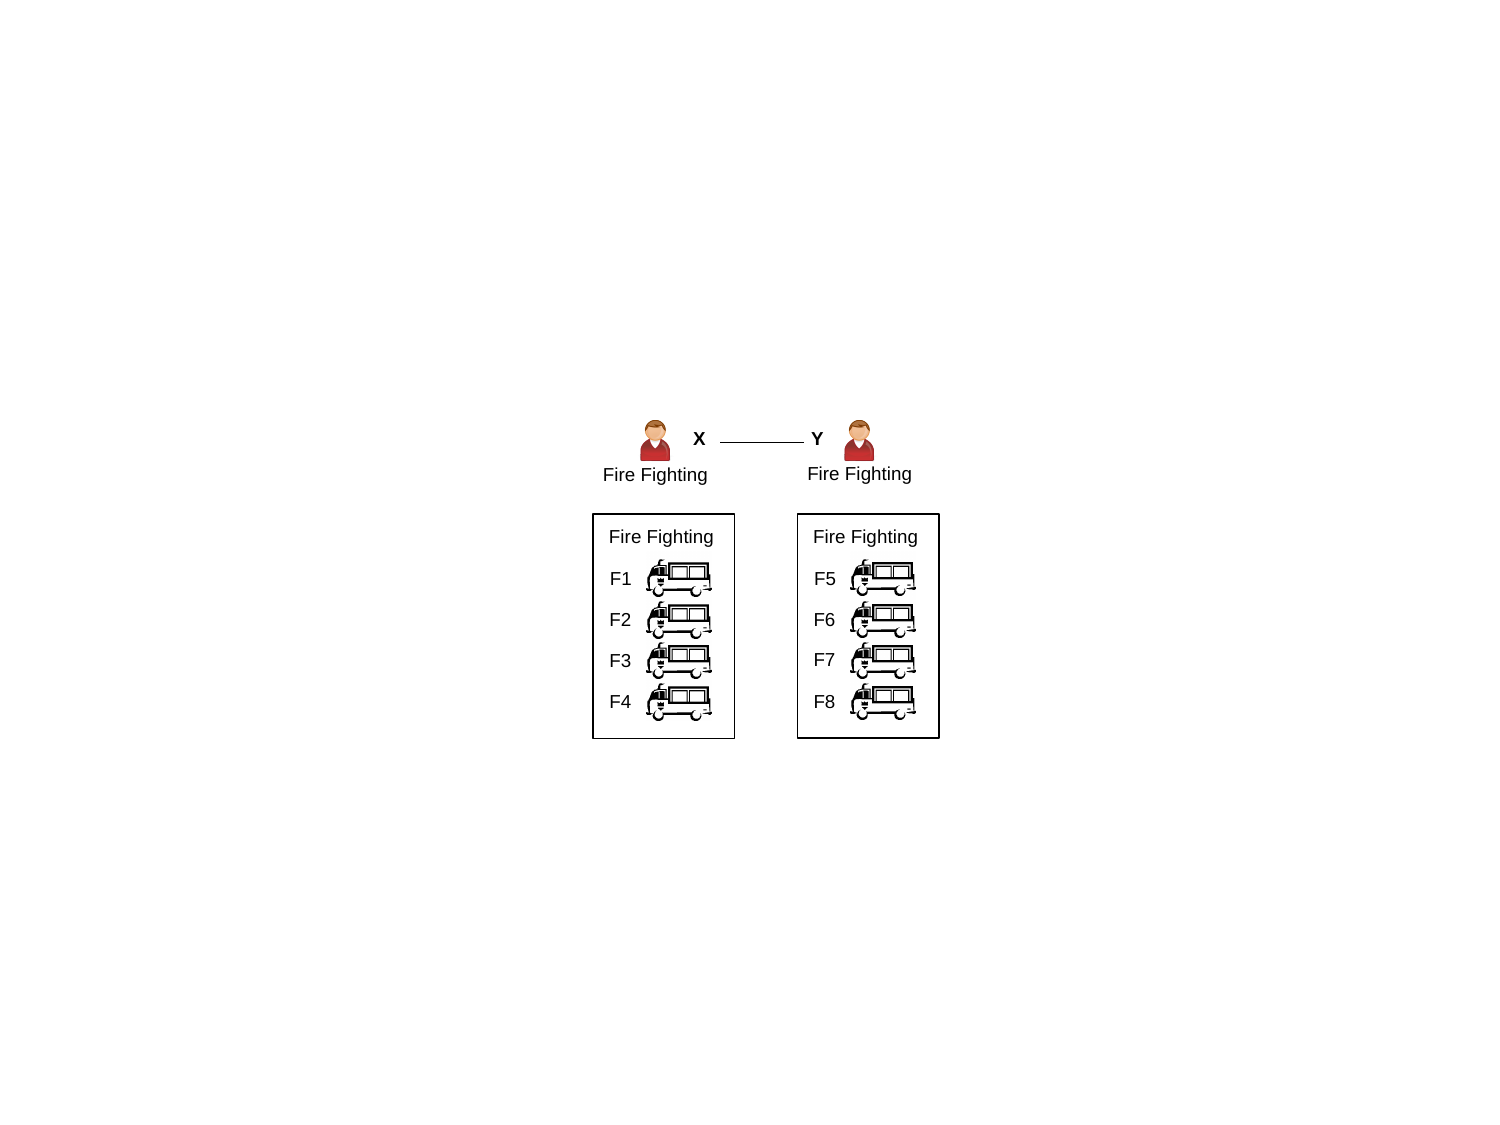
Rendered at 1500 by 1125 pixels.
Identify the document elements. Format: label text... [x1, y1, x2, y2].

text_box Fire Fighting [594, 517, 729, 555]
text_box Fire Fighting [792, 454, 928, 493]
picture [646, 551, 712, 721]
text_box Fire Fighting [588, 454, 723, 493]
text_box F8 [798, 682, 851, 720]
text_box Y [796, 419, 839, 458]
text_box X [678, 419, 721, 458]
text_box F7 [798, 640, 851, 679]
picture [631, 419, 678, 454]
text_box F4 [594, 682, 647, 721]
picture [850, 551, 916, 720]
text_box F2 [594, 600, 647, 638]
text_box F5 [799, 558, 852, 597]
picture [839, 419, 883, 454]
text_box Fire Fighting [798, 517, 934, 555]
text_box F1 [595, 559, 647, 597]
text_box F3 [594, 641, 647, 679]
text_box F6 [798, 600, 851, 638]
